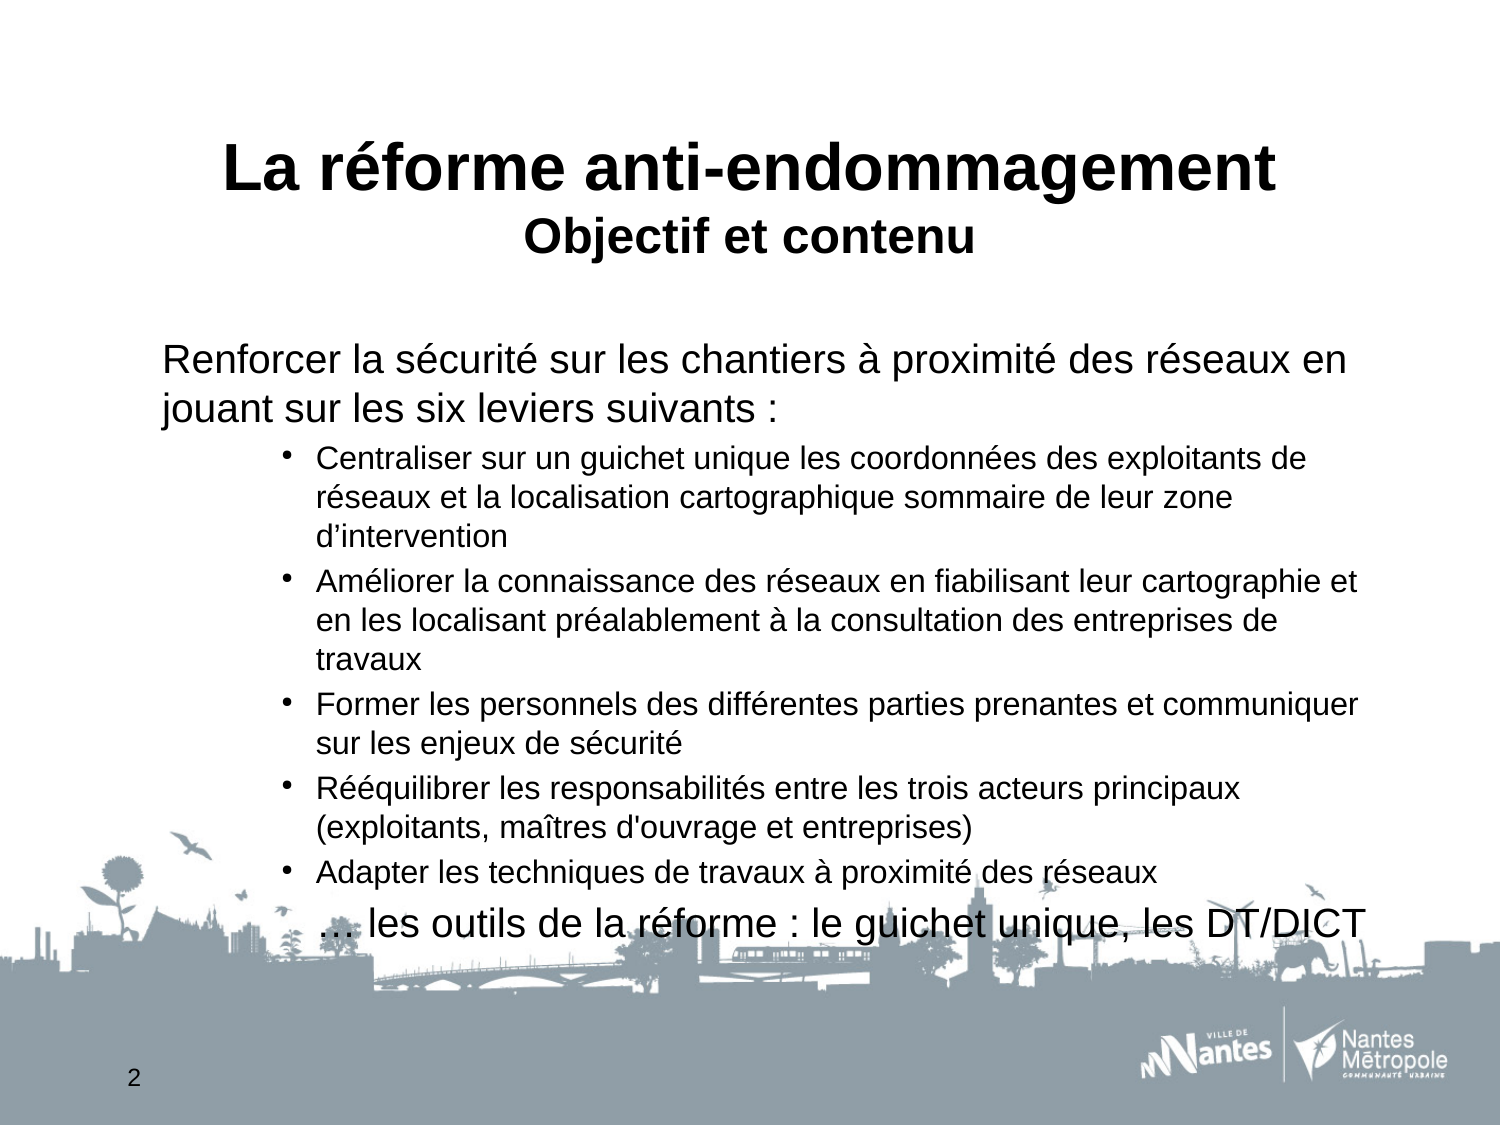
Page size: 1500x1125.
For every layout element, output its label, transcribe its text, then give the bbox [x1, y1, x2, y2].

list Renforcer la sécurité sur les chantiers à proximité des réseaux en jouant sur les six leviers suivants : Centraliser sur un guichet unique les coordonnées des exploitants de réseaux et la localisation cartographique sommaire de leur zone d’intervention Améliorer la connaissance des réseaux en fiabilisant leur cartographie et en les localisant préalablement à la consultation des entreprises de travaux Former les personnels des différentes parties prenantes et communiquer sur les enjeux de sécurité Rééquilibrer les responsabilités entre les trois acteurs principaux (exploitants, maîtres d'ouvrage et entreprises) Adapter les techniques de travaux à proximité des réseaux … les outils de la réforme : le guichet unique, les DT/DICT [112, 324, 1388, 1000]
picture [0, 0, 1500, 1125]
title La réforme anti-endommagement Objectif et contenu [112, 99, 1388, 288]
